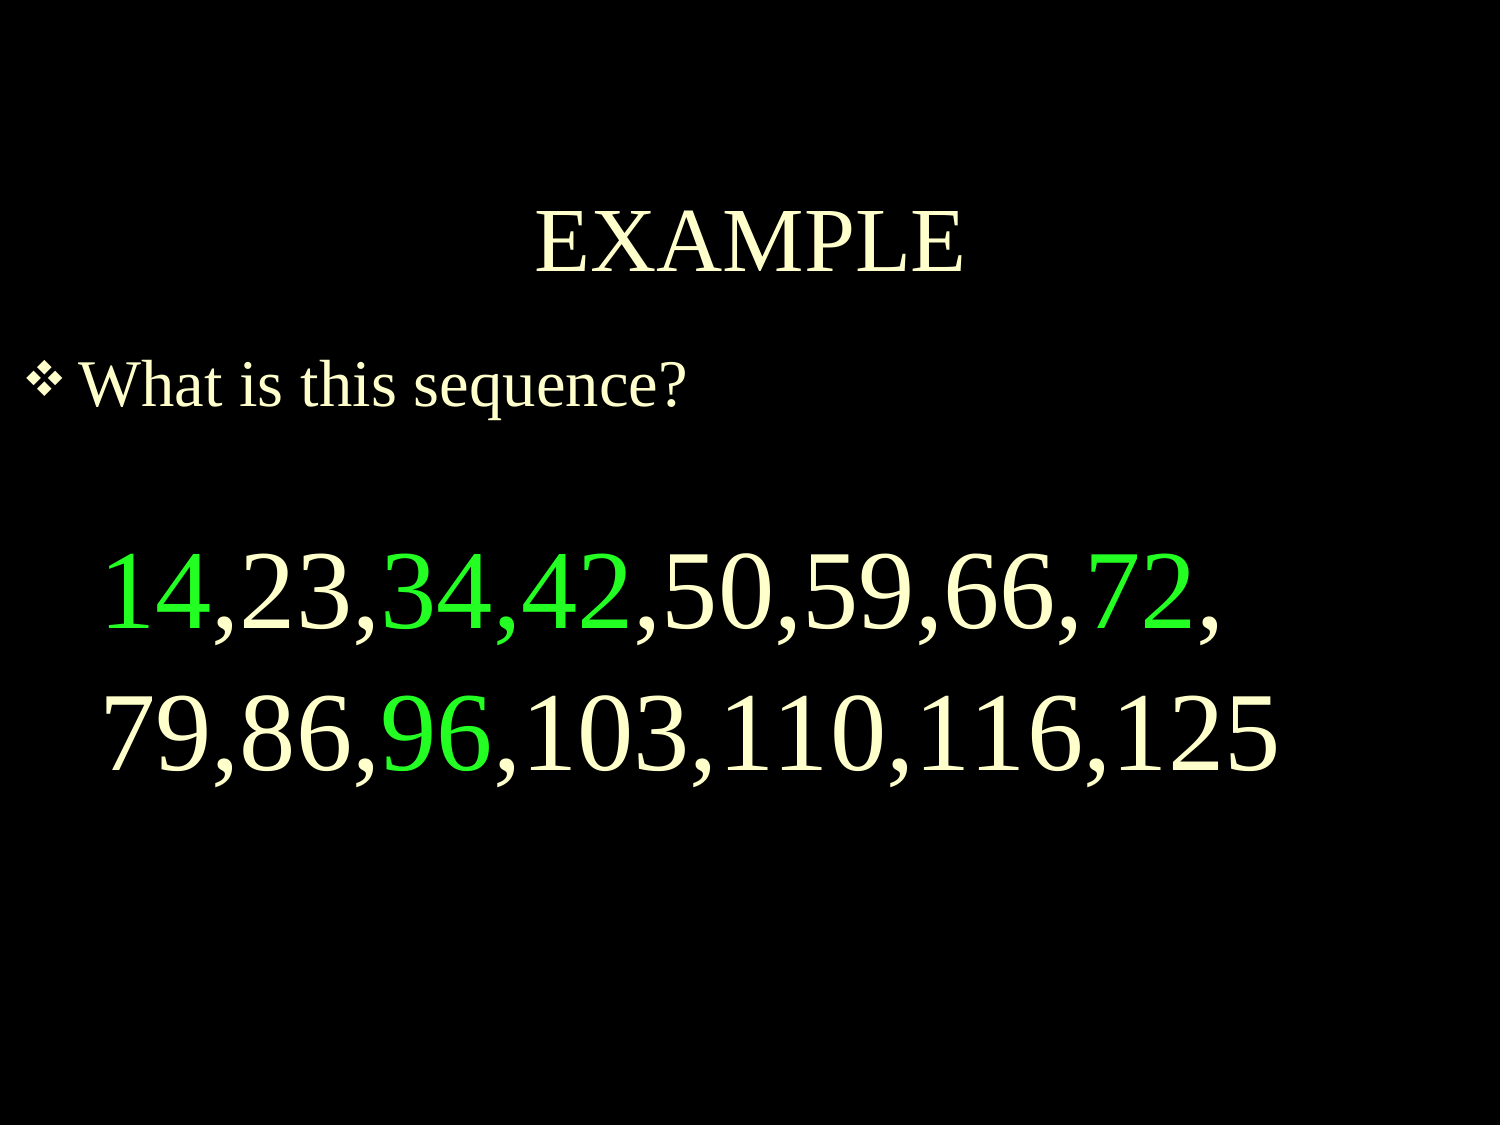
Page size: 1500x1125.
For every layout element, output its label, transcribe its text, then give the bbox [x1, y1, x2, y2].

title EXAMPLE [22, 145, 1480, 336]
list What is this sequence? 14,23,34,42,50,59,66,72, 79,86,96,103,110,116,125 [22, 347, 1482, 1075]
